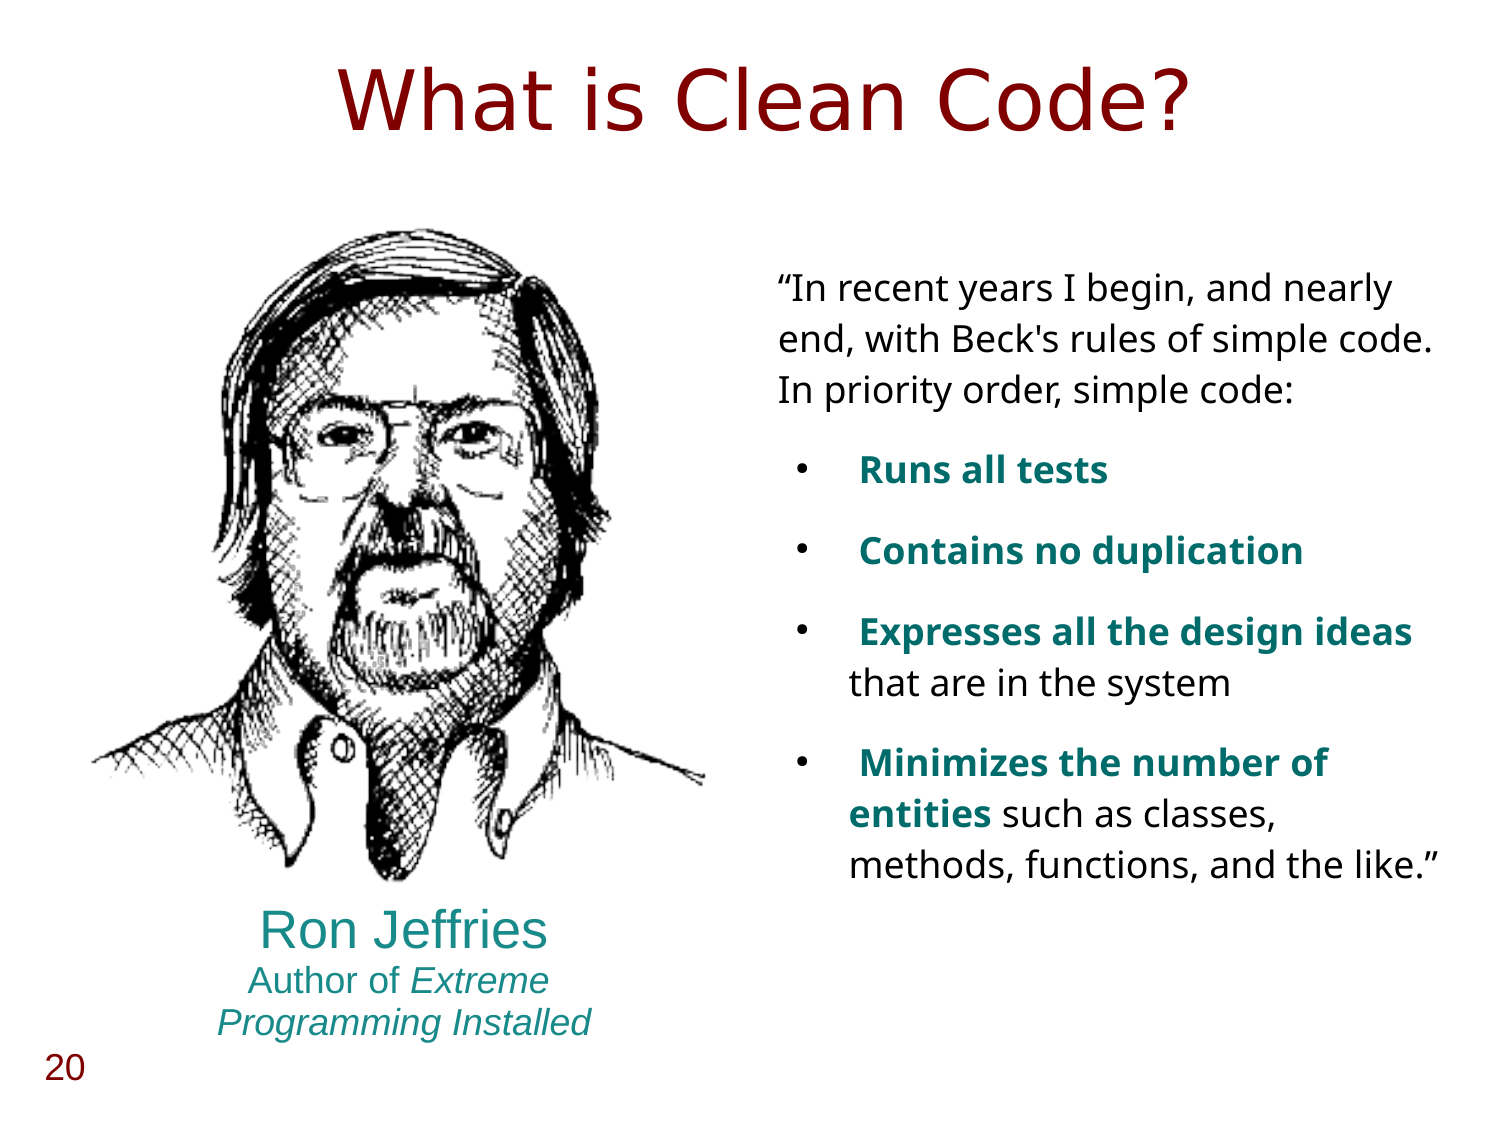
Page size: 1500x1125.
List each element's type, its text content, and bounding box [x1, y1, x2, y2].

list “In recent years I begin, and nearly end, with Beck's rules of simple code. In priority order, simple code: Runs all tests Contains no duplication Expresses all the design ideas that are in the system Minimizes the number of entities such as classes, methods, functions, and the like.” [777, 261, 1448, 1004]
text_box Ron Jeffries Author of Extreme Programming Installed [63, 891, 745, 1052]
picture [90, 196, 729, 939]
title What is Clean Code? [70, 27, 1459, 178]
